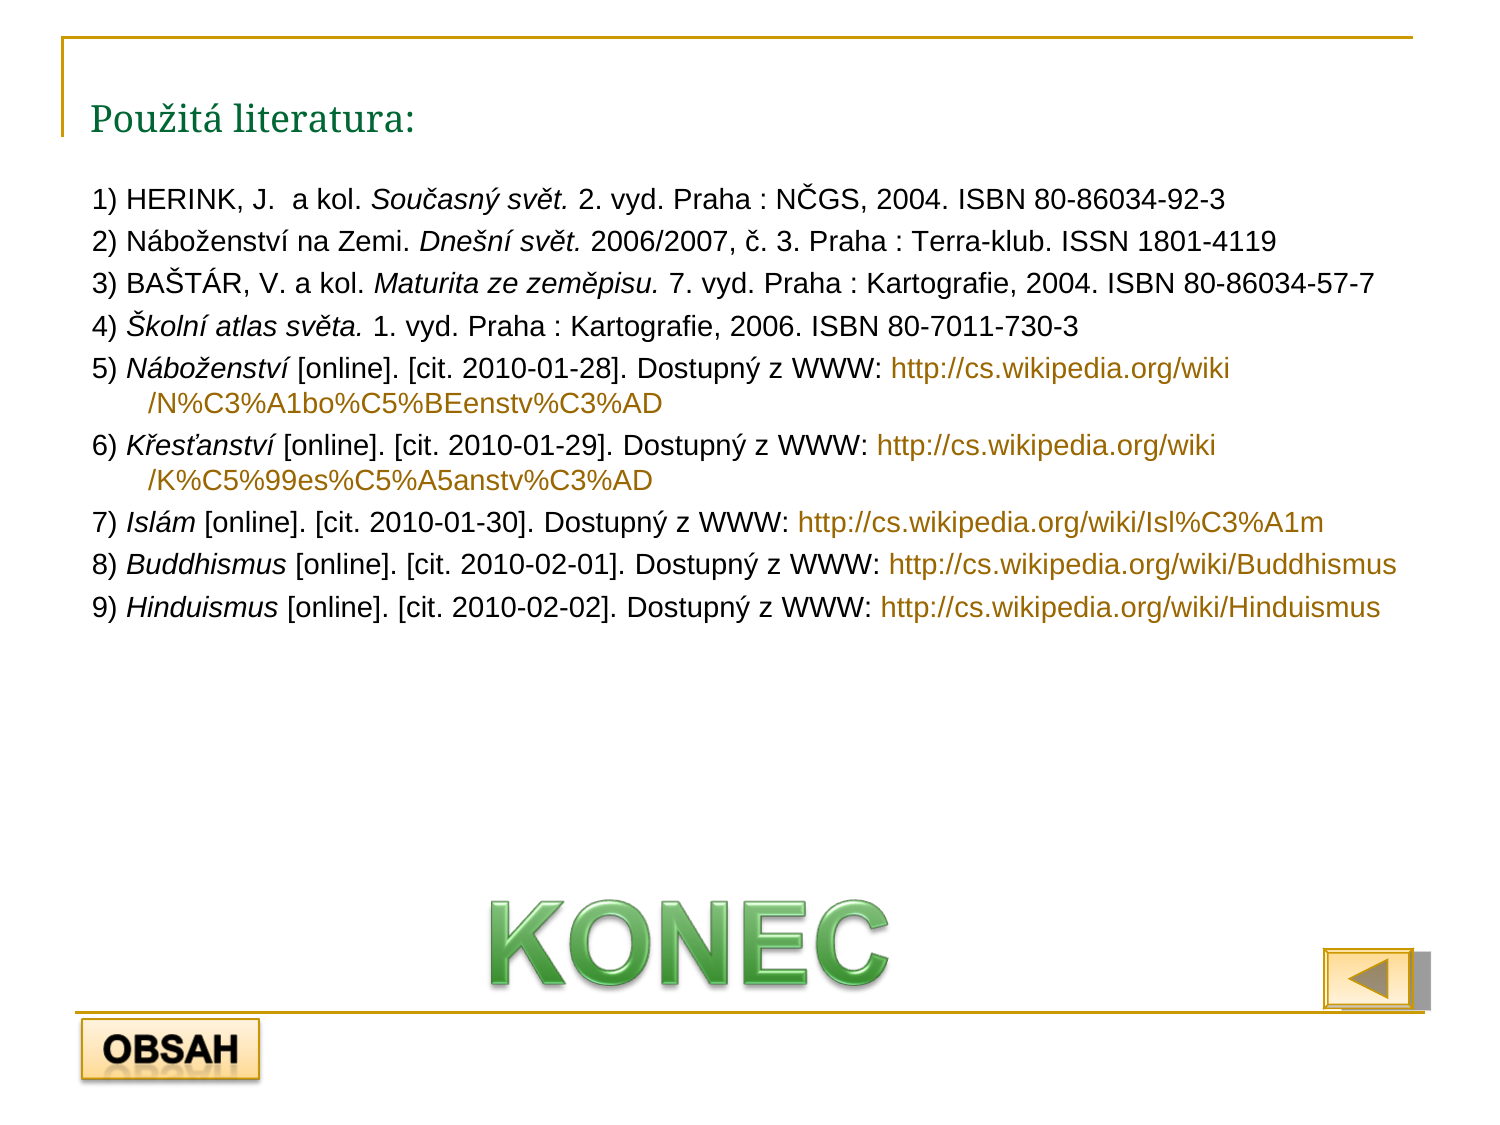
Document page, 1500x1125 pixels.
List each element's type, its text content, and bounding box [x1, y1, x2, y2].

list 1) HERINK, J. a kol. Současný svět. 2. vyd. Praha : NČGS, 2004. ISBN 80-86034-92-3 2) Náboženství na Zemi. Dnešní svět. 2006/2007, č. 3. Praha : Terra-klub. ISSN 1801-4119 3) BAŠTÁR, V. a kol. Maturita ze zeměpisu. 7. vyd. Praha : Kartografie, 2004. ISBN 80-86034-57-7 4) Školní atlas světa. 1. vyd. Praha : Kartografie, 2006. ISBN 80-7011-730-3 5) Náboženství [online]. [cit. 2010-01-28]. Dostupný z WWW: http://cs.wikipedia.org/wiki/N%C3%A1bo%C5%BEenstv%C3%AD 6) Křesťanství [online]. [cit. 2010-01-29]. Dostupný z WWW: http://cs.wikipedia.org/wiki/K%C5%99es%C5%A5anstv%C3%AD 7) Islám [online]. [cit. 2010-01-30]. Dostupný z WWW: http://cs.wikipedia.org/wiki/Isl%C3%A1m 8) Buddhismus [online]. [cit. 2010-02-01]. Dostupný z WWW: http://cs.wikipedia.org/wiki/Buddhismus 9) Hinduismus [online]. [cit. 2010-02-02]. Dostupný z WWW: http://cs.wikipedia.org/wiki/Hinduismus [76, 172, 1427, 916]
picture [69, 1009, 272, 1125]
picture [406, 834, 971, 1024]
title Použitá literatura: [75, 45, 1426, 161]
text_box [1325, 949, 1413, 1009]
